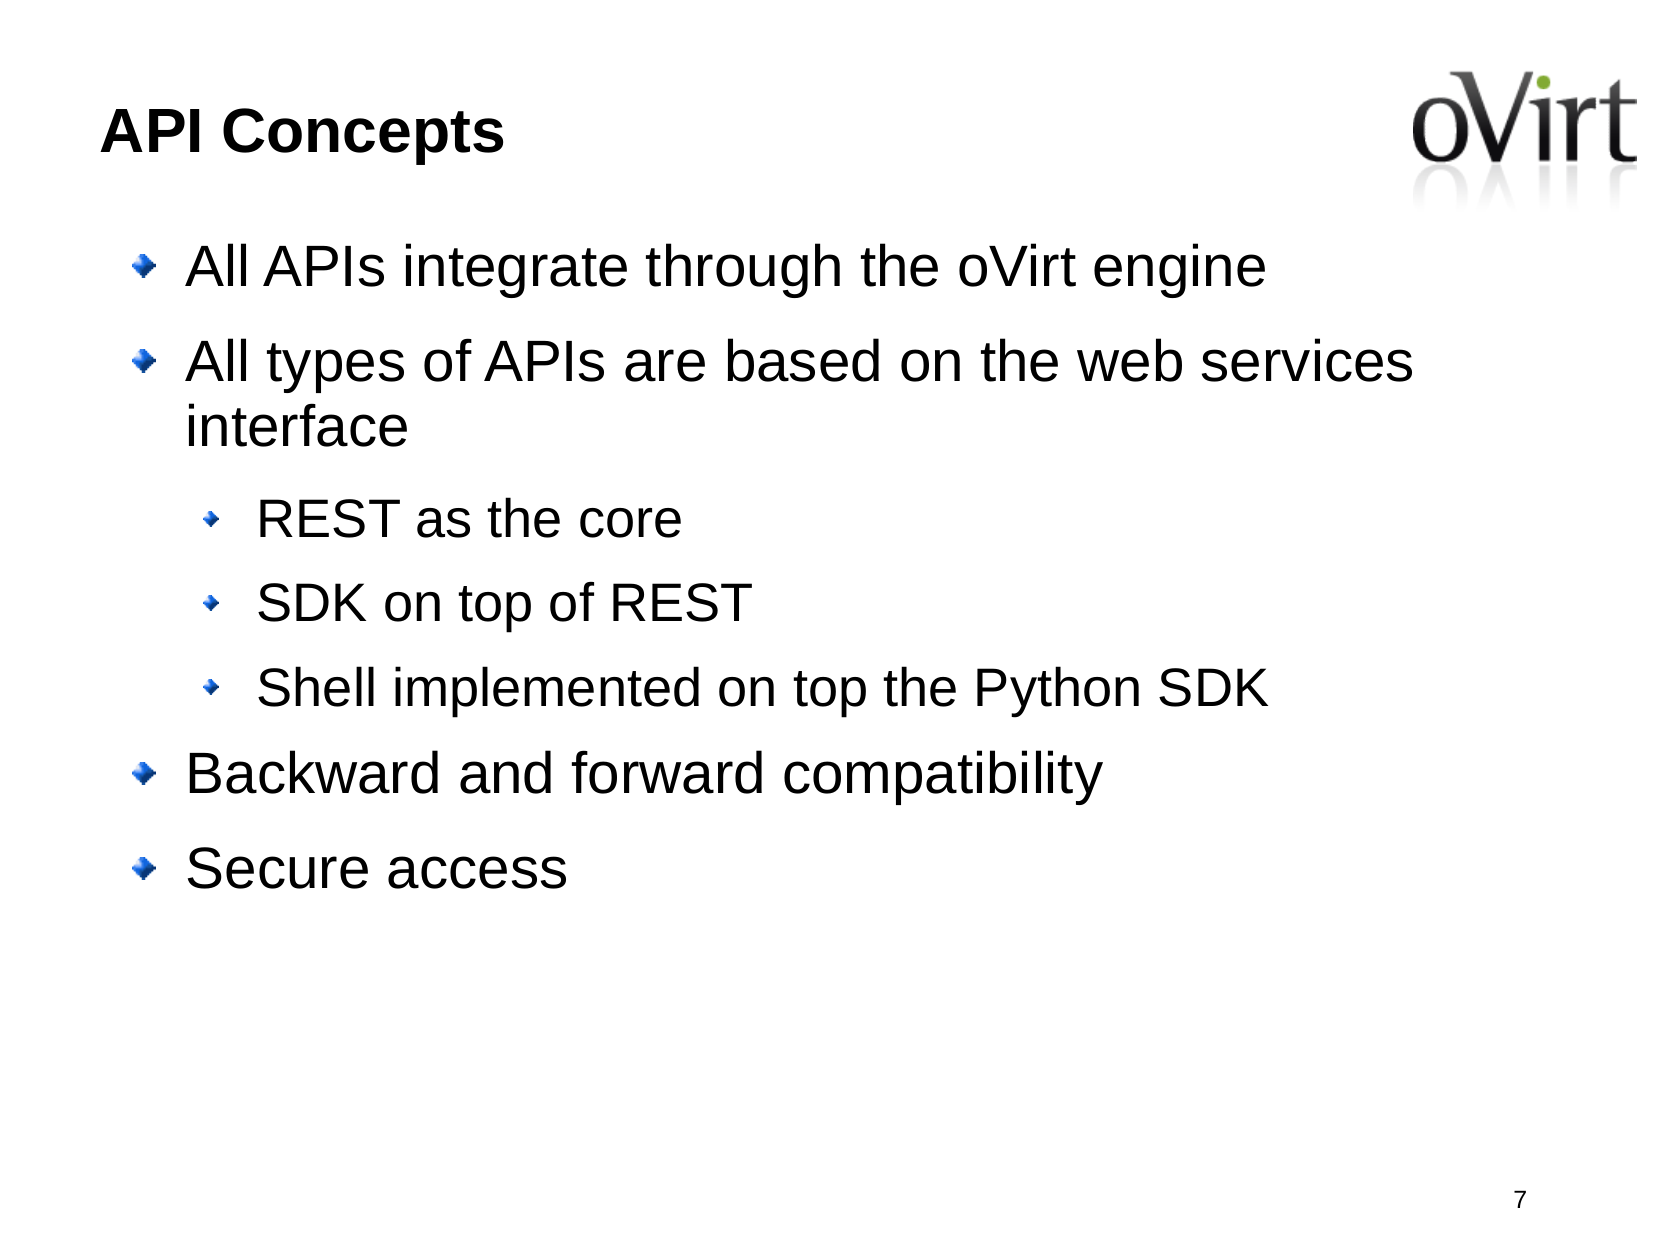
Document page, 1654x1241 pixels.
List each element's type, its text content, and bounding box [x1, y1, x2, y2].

title API Concepts [82, 37, 1571, 226]
list All APIs integrate through the oVirt engine All types of APIs are based on the web services interface REST as the core SDK on top of REST Shell implemented on top the Python SDK Backward and forward compatibility Secure access [114, 189, 1615, 902]
picture [1571, 63, 1637, 212]
